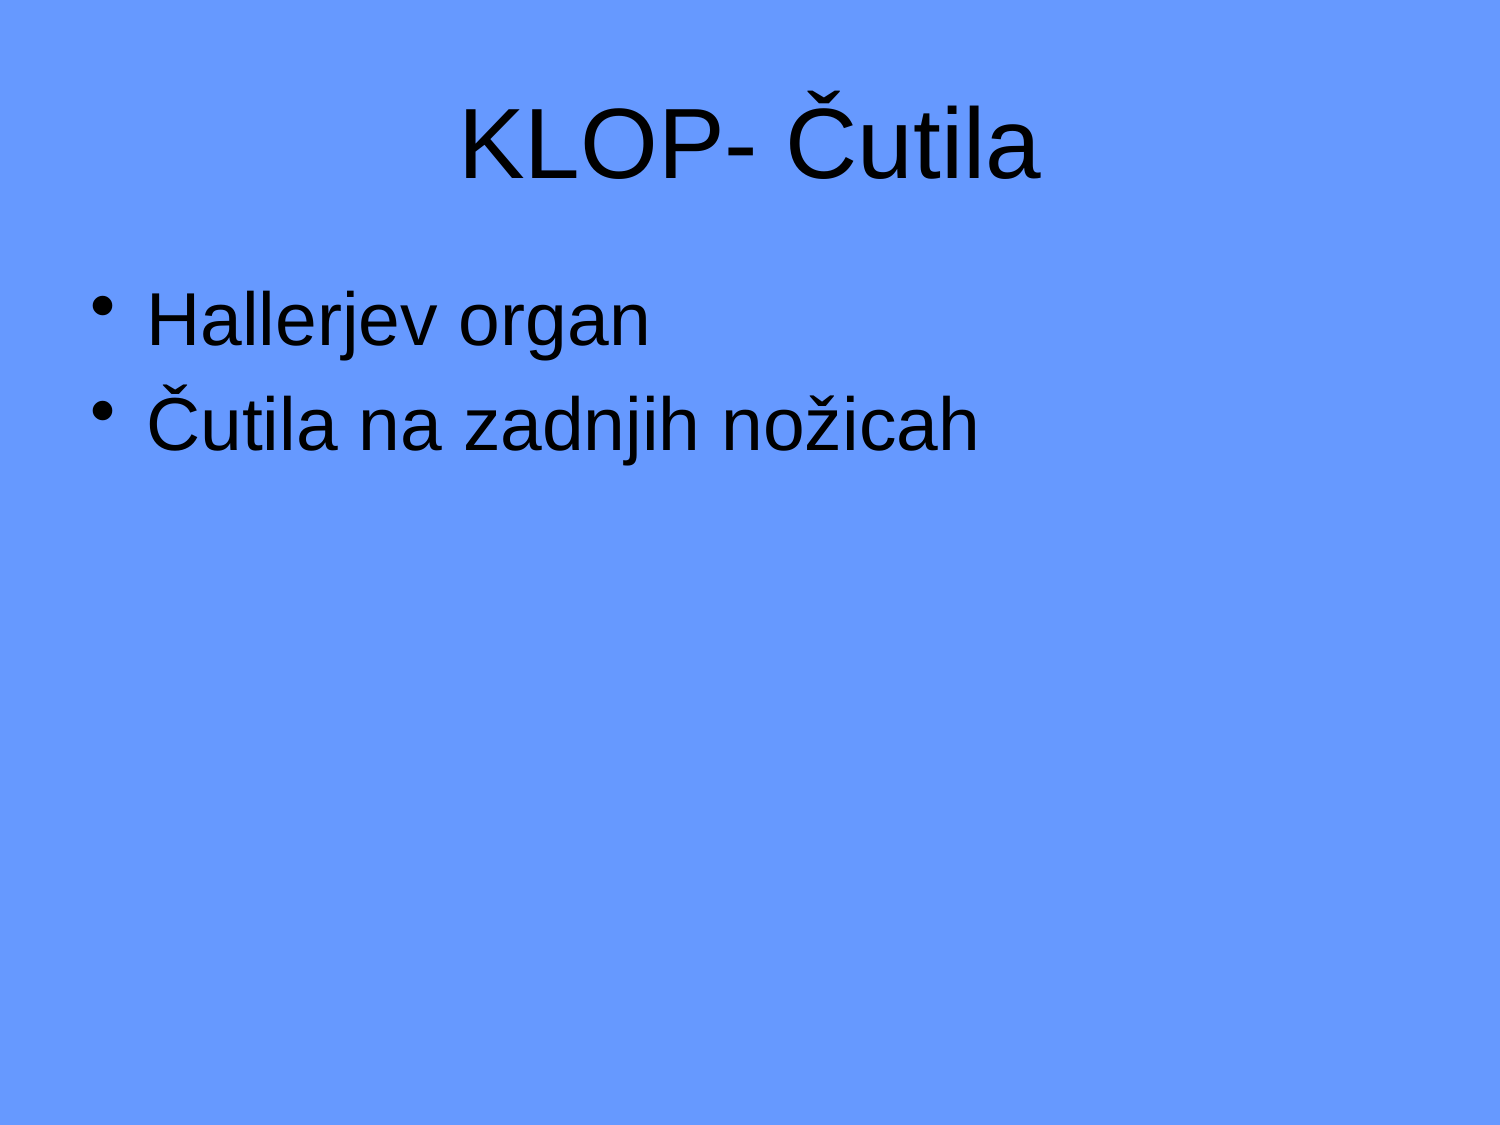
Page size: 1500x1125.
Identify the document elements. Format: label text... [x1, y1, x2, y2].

title KLOP- Čutila [75, 45, 1425, 233]
list Hallerjev organ Čutila na zadnjih nožicah [75, 262, 1425, 1005]
